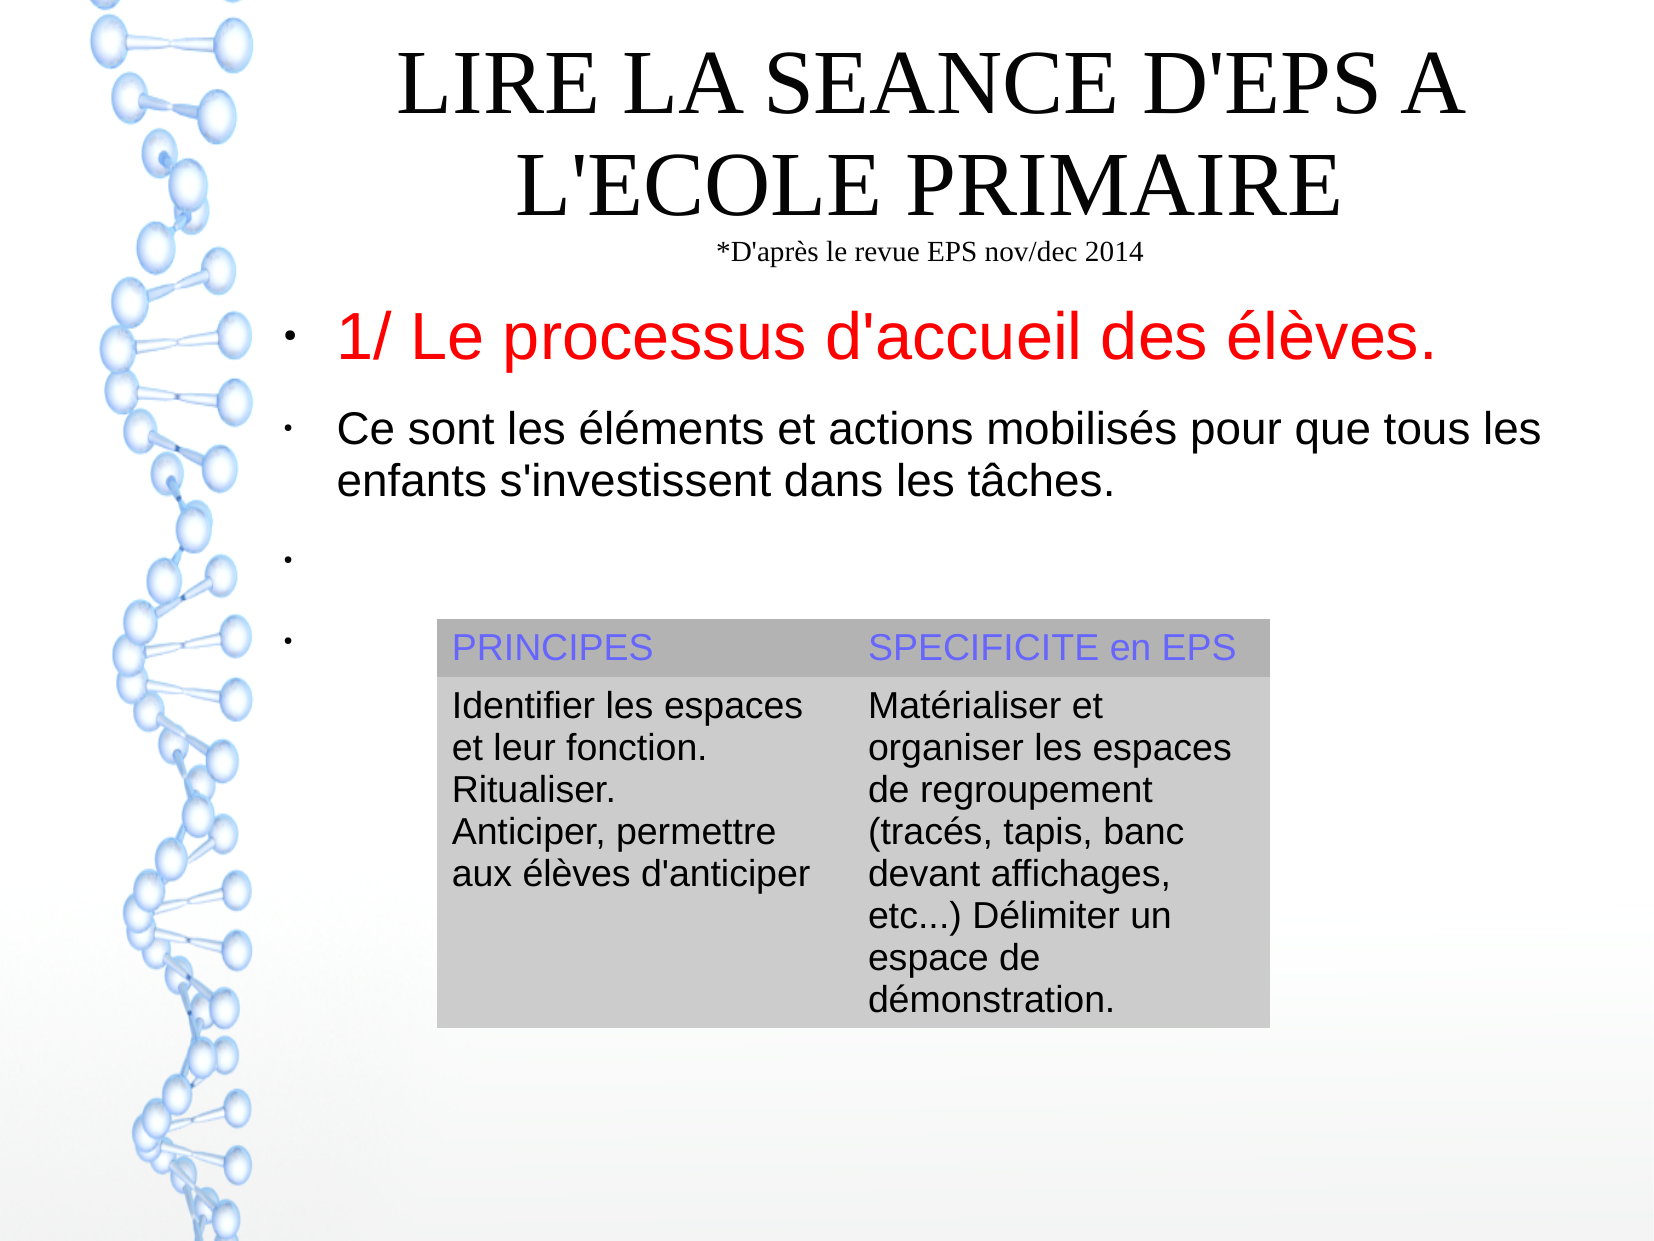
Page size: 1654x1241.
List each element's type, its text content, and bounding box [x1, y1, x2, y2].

table_header PRINCIPES [437, 619, 853, 677]
table_cell Matérialiser et organiser les espaces de regroupement (tracés, tapis, banc devant affichages, etc...) Délimiter un espace de démonstration. [853, 677, 1270, 1028]
list 1/ Le processus d'accueil des élèves. Ce sont les éléments et actions mobilisés pour que tous les enfants s'investissent dans les tâches. [265, 299, 1595, 1019]
picture [0, 0, 1654, 1241]
title LIRE LA SEANCE D'EPS A L'ECOLE PRIMAIRE *D'après le revue EPS nov/dec 2014 [265, 31, 1595, 268]
table_cell Identifier les espaces et leur fonction. Ritualiser. Anticiper, permettre aux élèves d'anticiper [437, 677, 853, 1028]
table_header SPECIFICITE en EPS [853, 619, 1270, 677]
